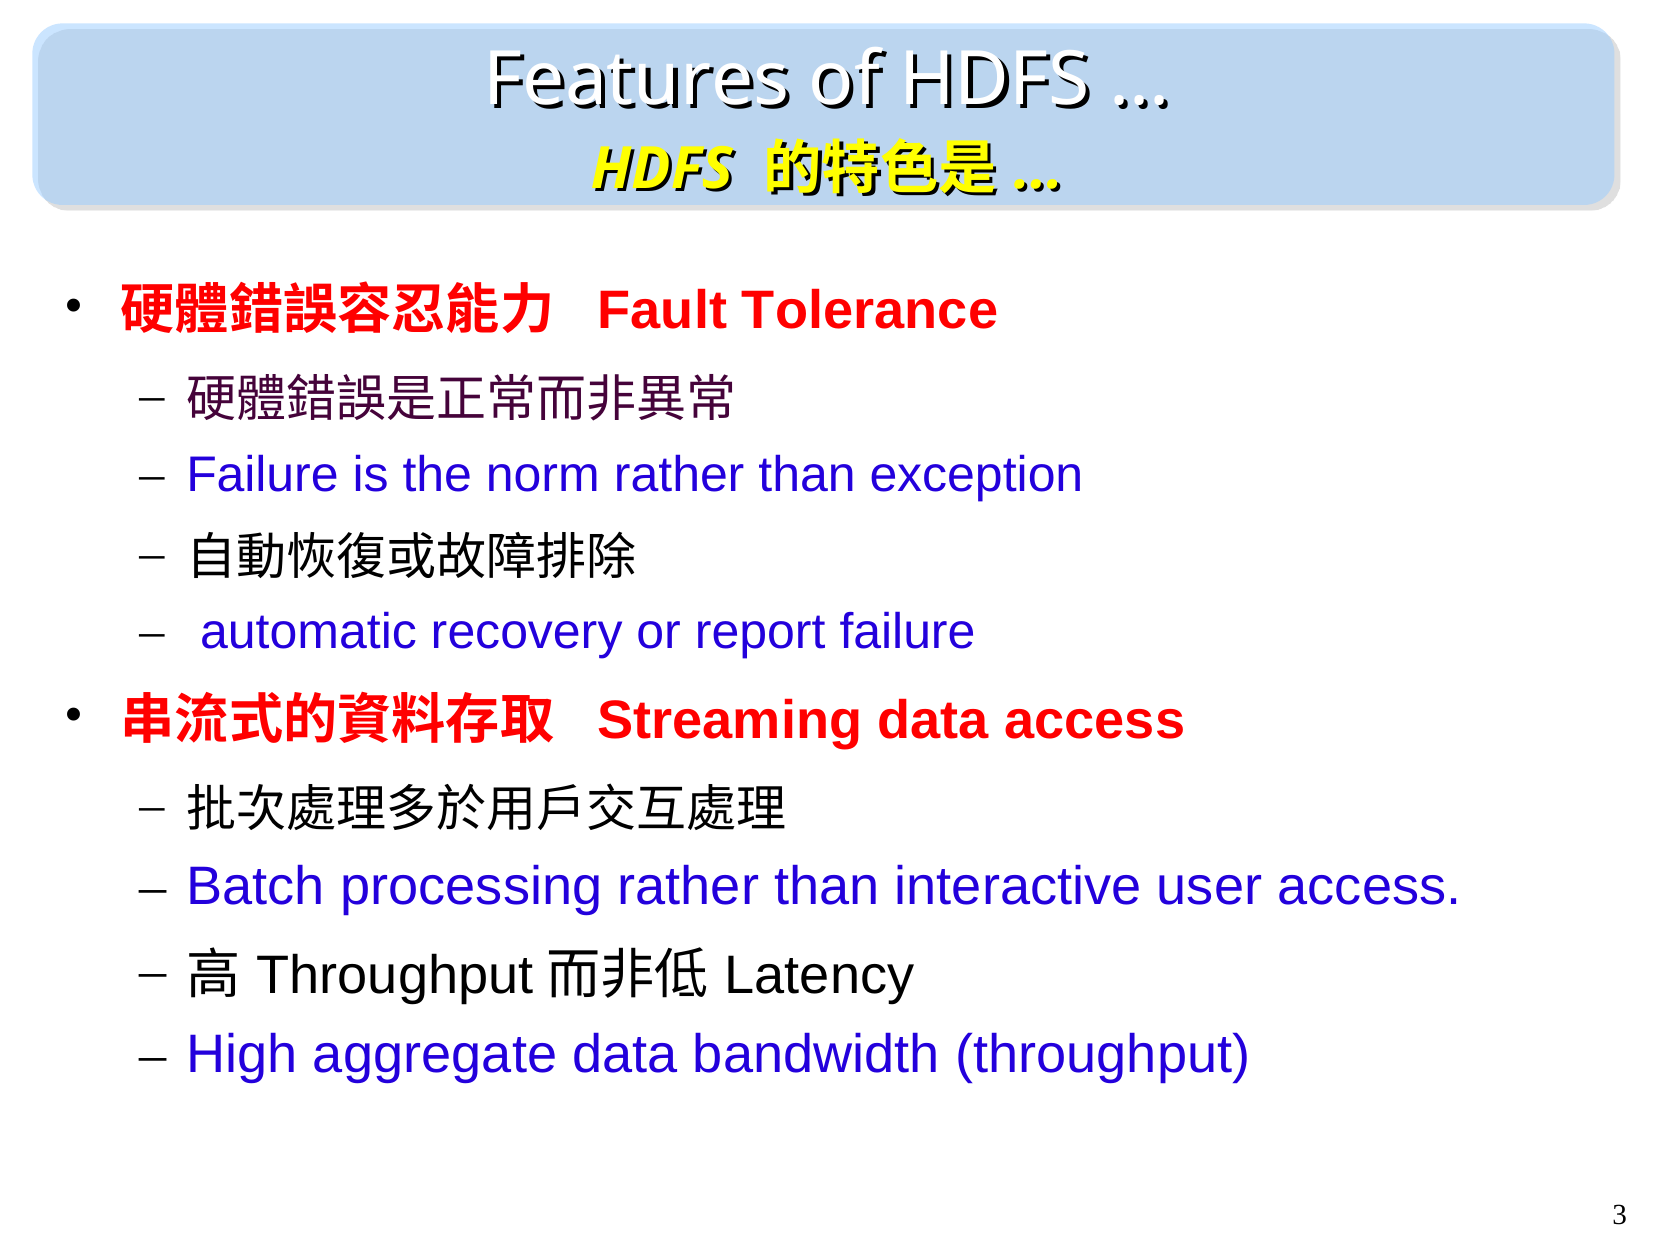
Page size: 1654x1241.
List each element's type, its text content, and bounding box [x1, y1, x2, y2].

text_box [32, 23, 123, 205]
list 硬體錯誤容忍能力 Fault Tolerance 硬體錯誤是正常而非異常 Failure is the norm rather than exception 自動恢復或故障排除 automatic recovery or report failure 串流式的資料存取 Streaming data access 批次處理多於用戶交互處理 Batch processing rather than interactive user access. 高Throughput而非低Latency High aggregate data bandwidth (throughput) [64, 265, 1600, 1198]
text_box [1530, 23, 1615, 205]
title Features of HDFS ... HDFS 的特色是... [123, 20, 1530, 211]
